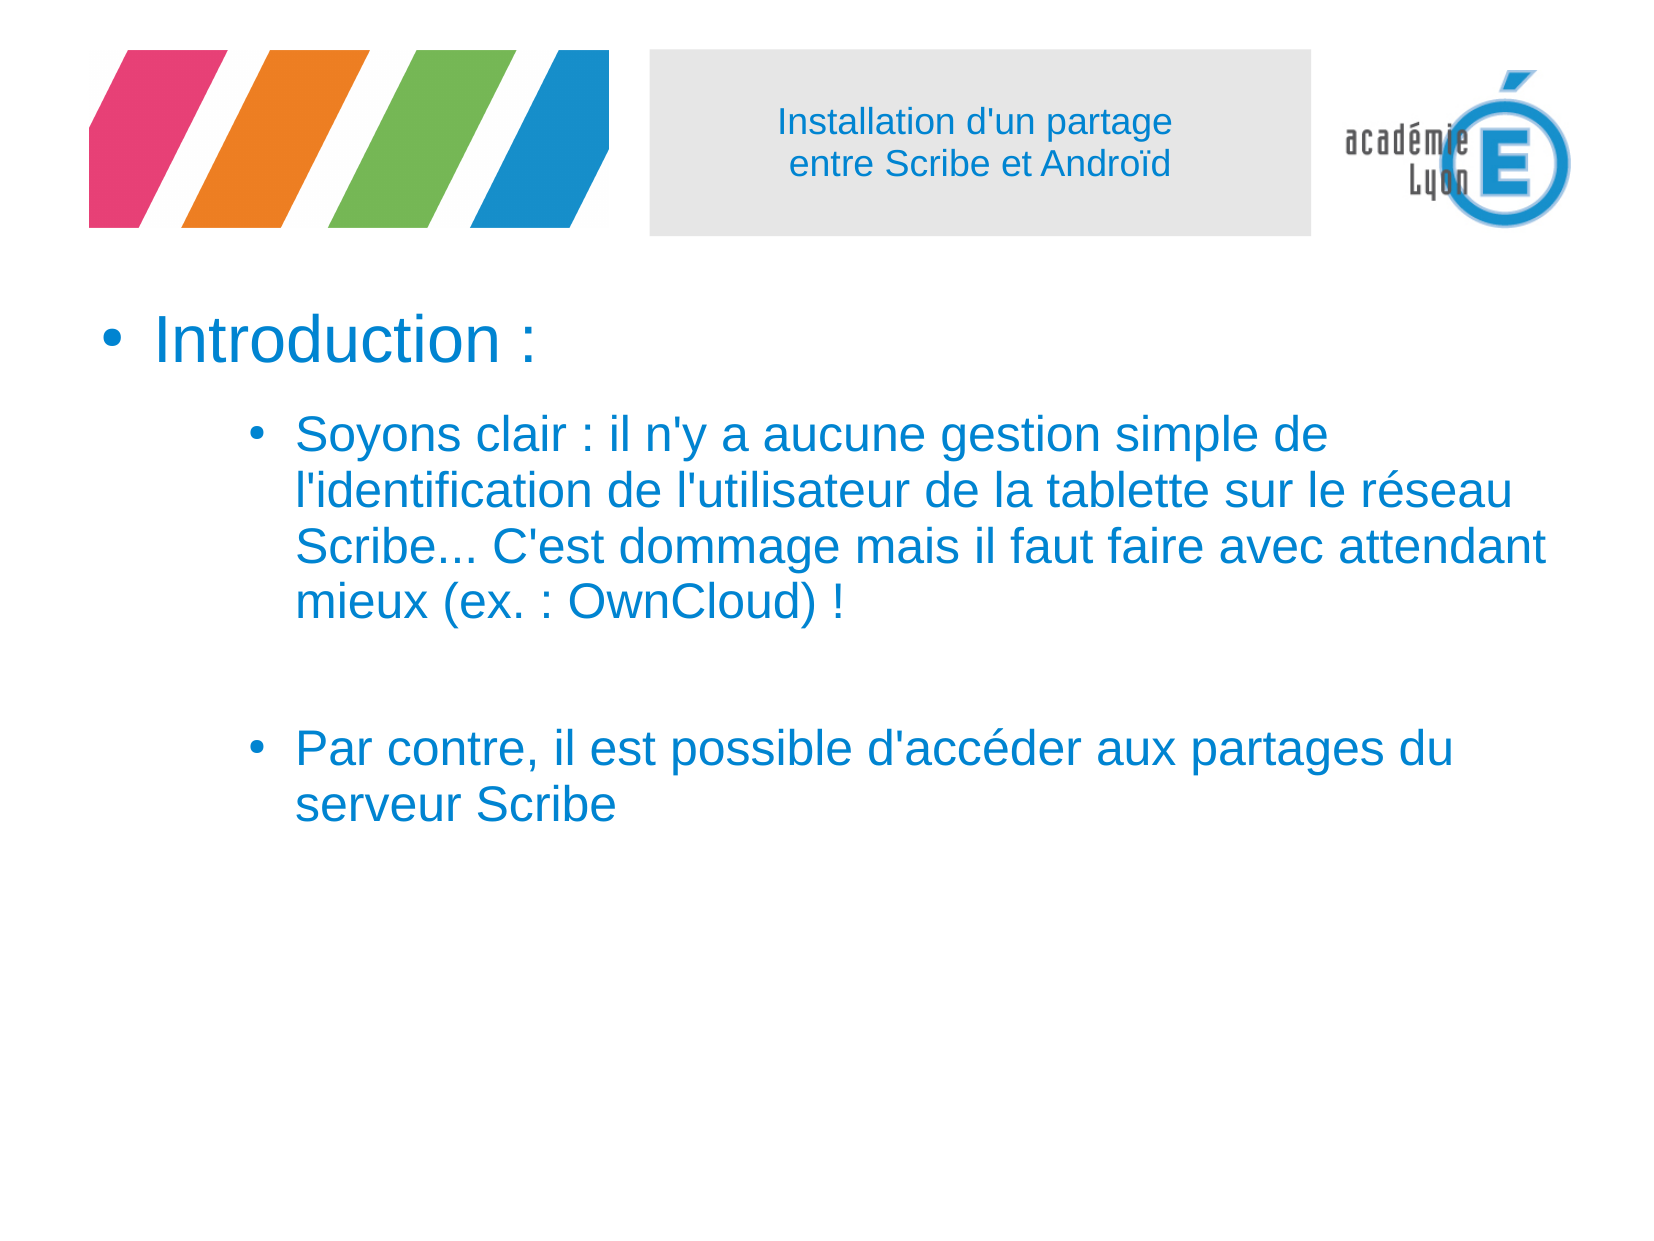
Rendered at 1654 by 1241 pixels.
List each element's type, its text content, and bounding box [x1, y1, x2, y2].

picture [89, 50, 609, 228]
picture [1338, 70, 1571, 233]
title Installation d'un partage entre Scribe et Androïd [649, 49, 1312, 237]
list Introduction : Soyons clair : il n'y a aucune gestion simple de l'identification de l'utilisateur de la tablette sur le réseau Scribe... C'est dommage mais il faut faire avec attendant mieux (ex. : OwnCloud) ! Par contre, il est possible d'accéder aux partages du serveur Scribe [82, 302, 1571, 1099]
